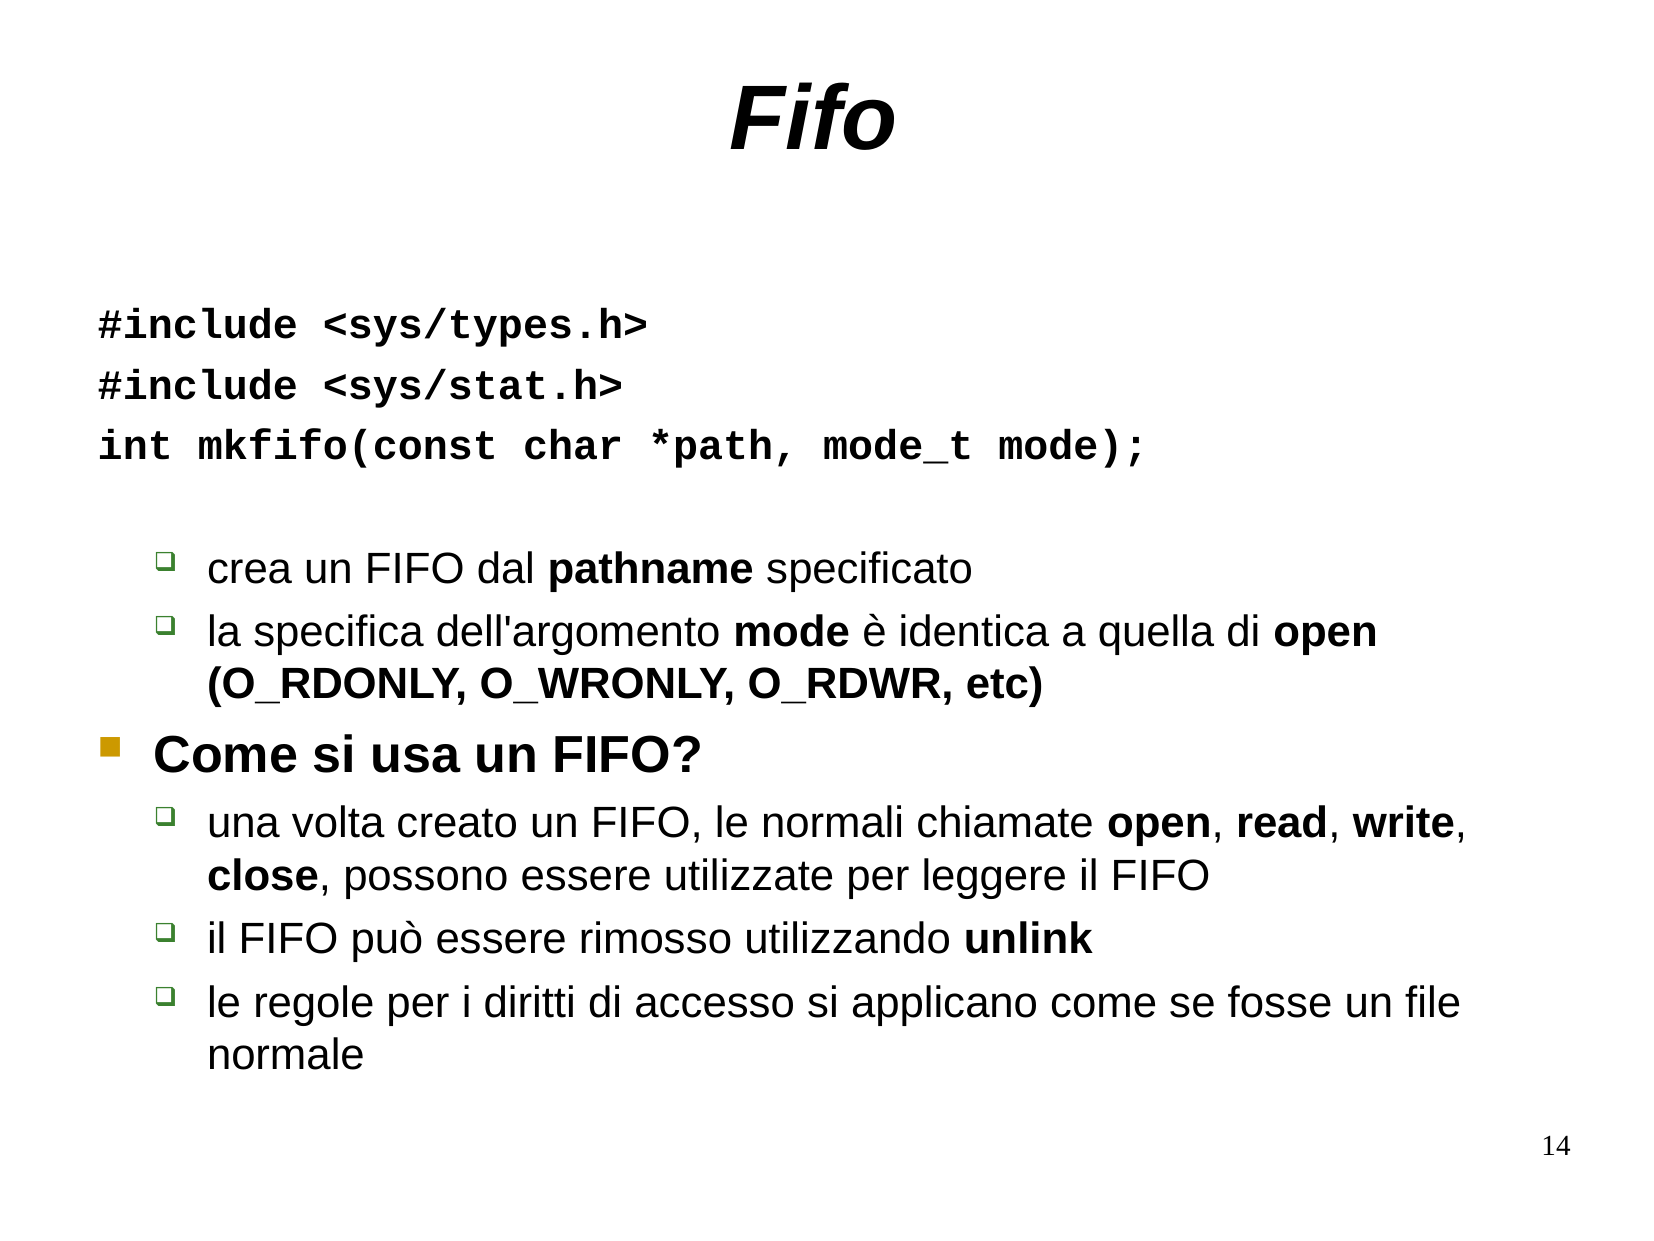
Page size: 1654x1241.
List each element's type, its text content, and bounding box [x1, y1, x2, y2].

title Fifo [82, 50, 1571, 257]
list #include <sys/types.h> #include <sys/stat.h> int mkfifo(const char *path, mode_t mode); crea un FIFO dal pathname specificato la specifica dell'argomento mode è identica a quella di open (O_RDONLY, O_WRONLY, O_RDWR, etc) Come si usa un FIFO? una volta creato un FIFO, le normali chiamate open, read, write, close, possono essere utilizzate per leggere il FIFO il FIFO può essere rimosso utilizzando unlink le regole per i diritti di accesso si applicano come se fosse un file normale [82, 289, 1571, 1150]
